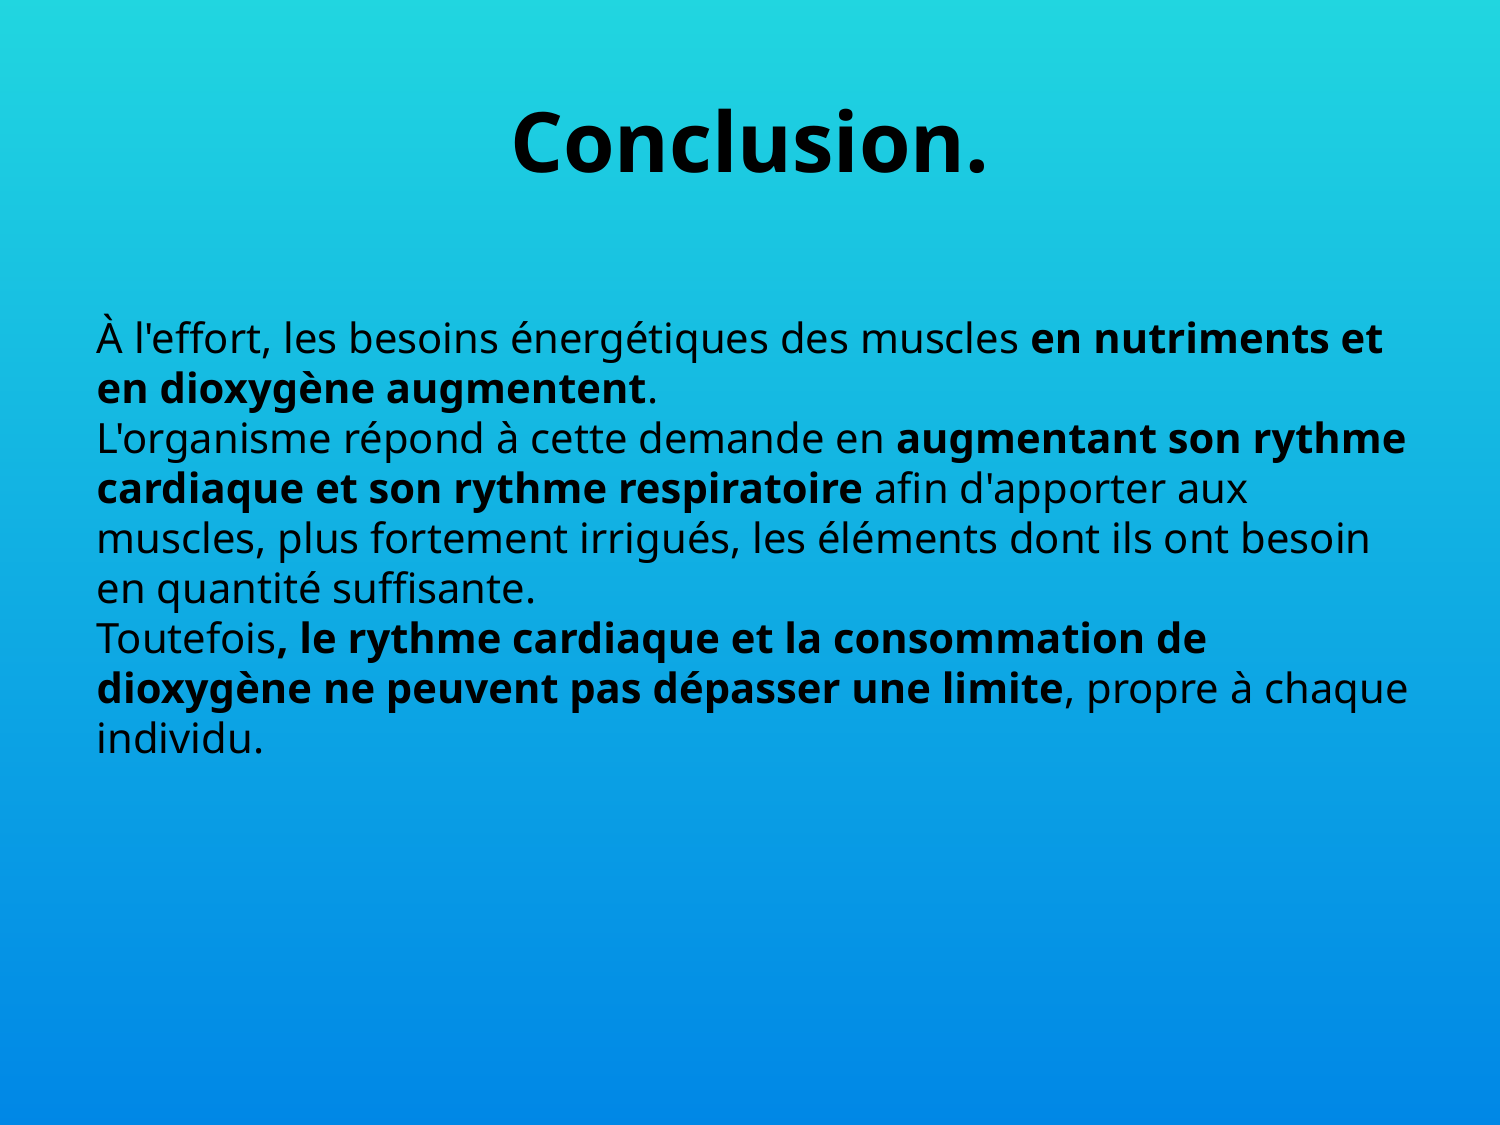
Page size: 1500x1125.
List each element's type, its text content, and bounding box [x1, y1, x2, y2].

title Conclusion. [75, 45, 1425, 233]
text_box À l'effort, les besoins énergétiques des muscles en nutriments et en dioxygène augmentent. L'organisme répond à cette demande en augmentant son rythme cardiaque et son rythme respiratoire afin d'apporter aux muscles, plus fortement irrigués, les éléments dont ils ont besoin en quantité suffisante. Toutefois, le rythme cardiaque et la consommation de dioxygène ne peuvent pas dépasser une limite, propre à chaque individu. [81, 304, 1430, 770]
